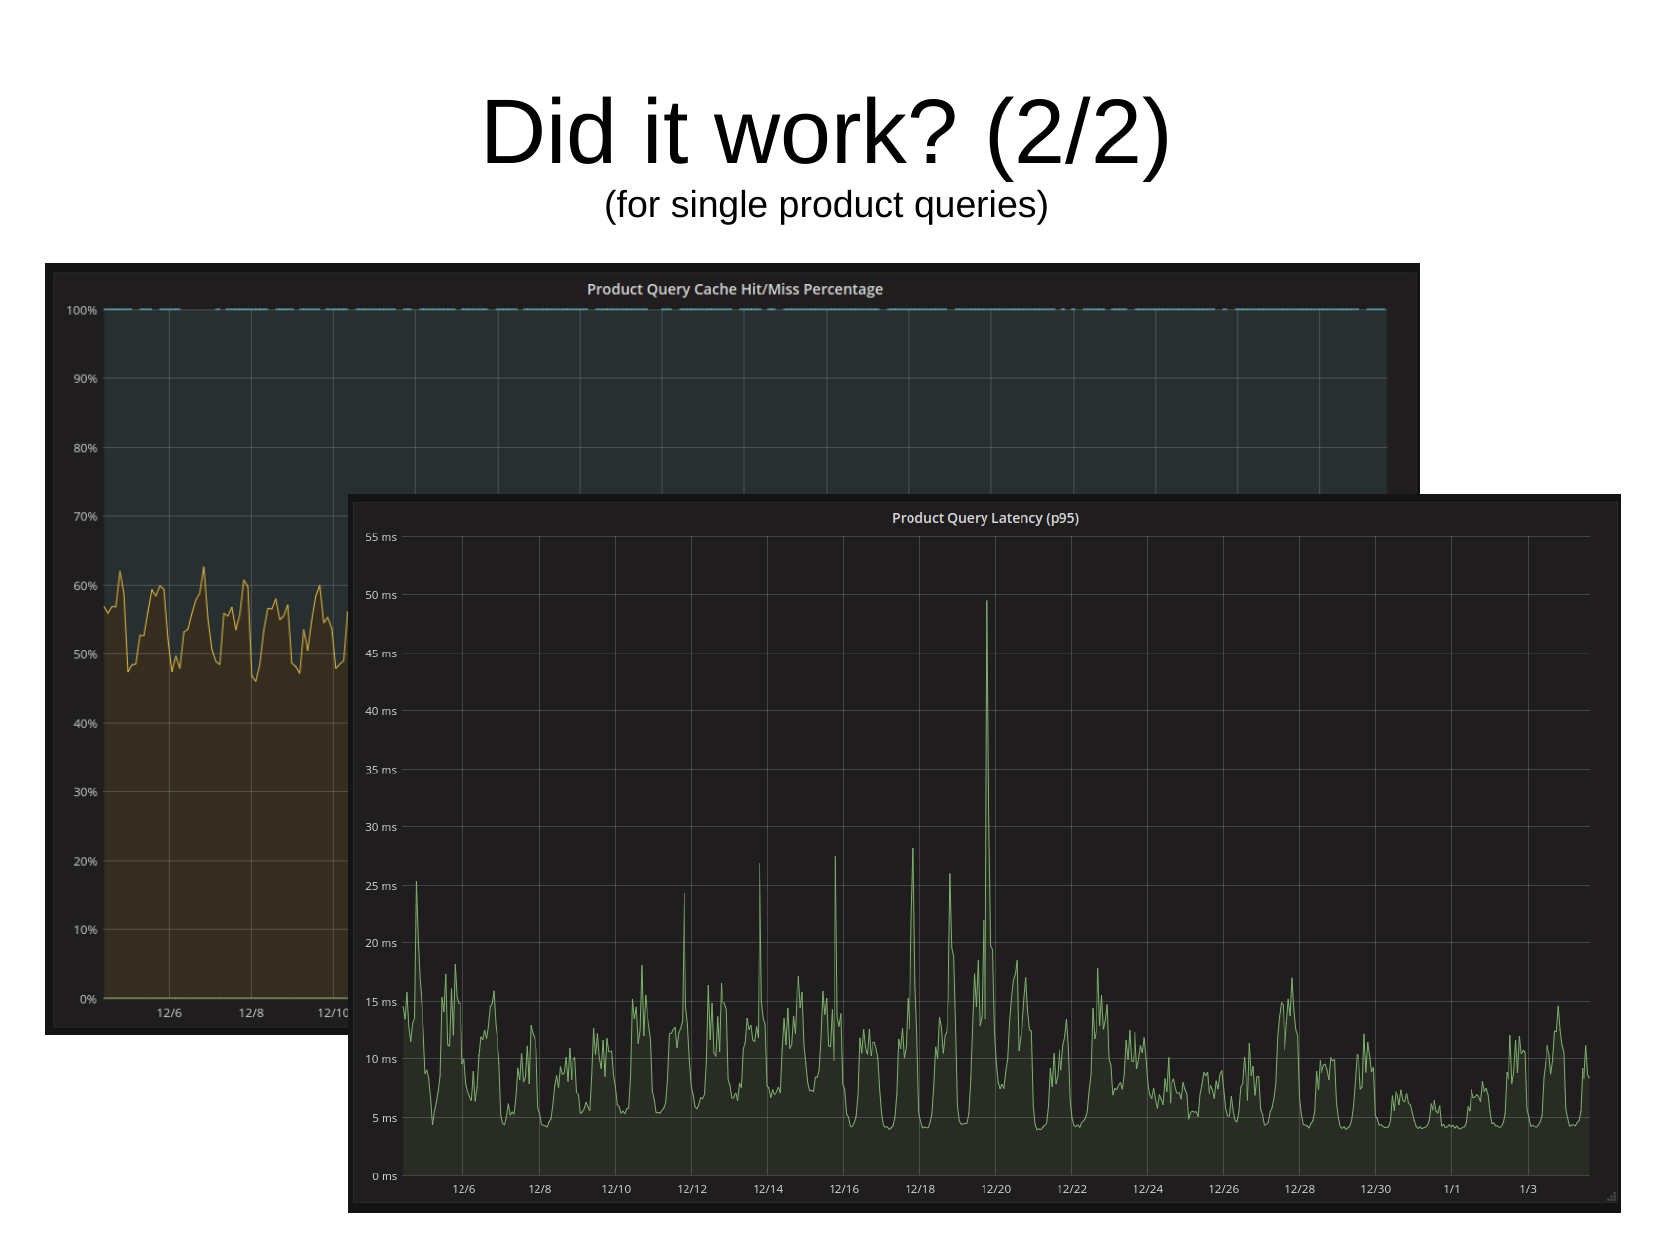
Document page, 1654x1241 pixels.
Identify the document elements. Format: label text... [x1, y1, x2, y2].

picture [45, 263, 1621, 1213]
title Did it work? (2/2) (for single product queries) [82, 49, 1571, 257]
